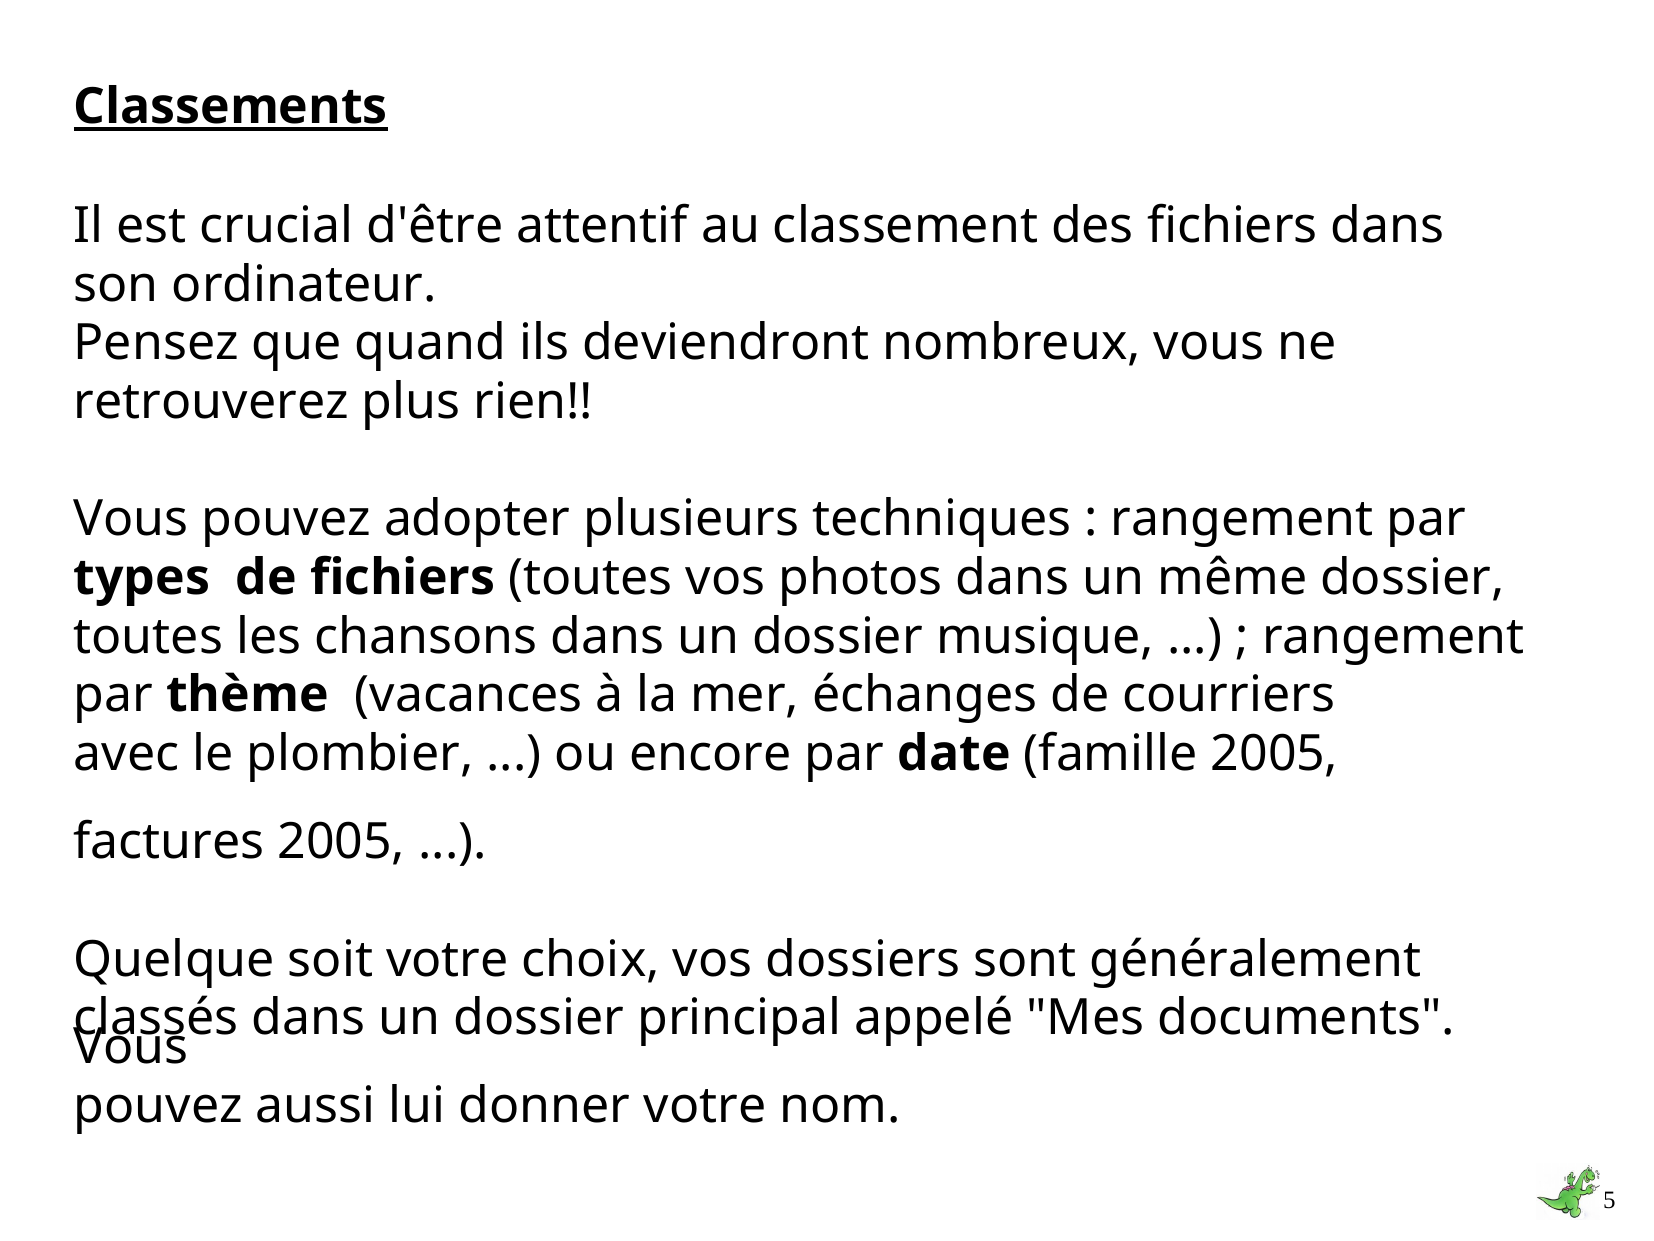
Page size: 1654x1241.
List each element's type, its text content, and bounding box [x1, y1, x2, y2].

text_box Classements Il est crucial d'être attentif au classement des fichiers dans son ordinateur. Pensez que quand ils deviendront nombreux, vous ne retrouverez plus rien!! Vous pouvez adopter plusieurs techniques : rangement par types de fichiers (toutes vos photos dans un même dossier, toutes les chansons dans un dossier musique, ...) ; rangement par thème (vacances à la mer, échanges de courriers avec le plombier, ...) ou encore par date (famille 2005, factures 2005, ...). Quelque soit votre choix, vos dossiers sont généralement classés dans un dossier principal appelé "Mes documents". Vous pouvez aussi lui donner votre nom. [59, 92, 1583, 1137]
text_box 5 [1603, 1186, 1632, 1214]
picture [1536, 1163, 1600, 1220]
